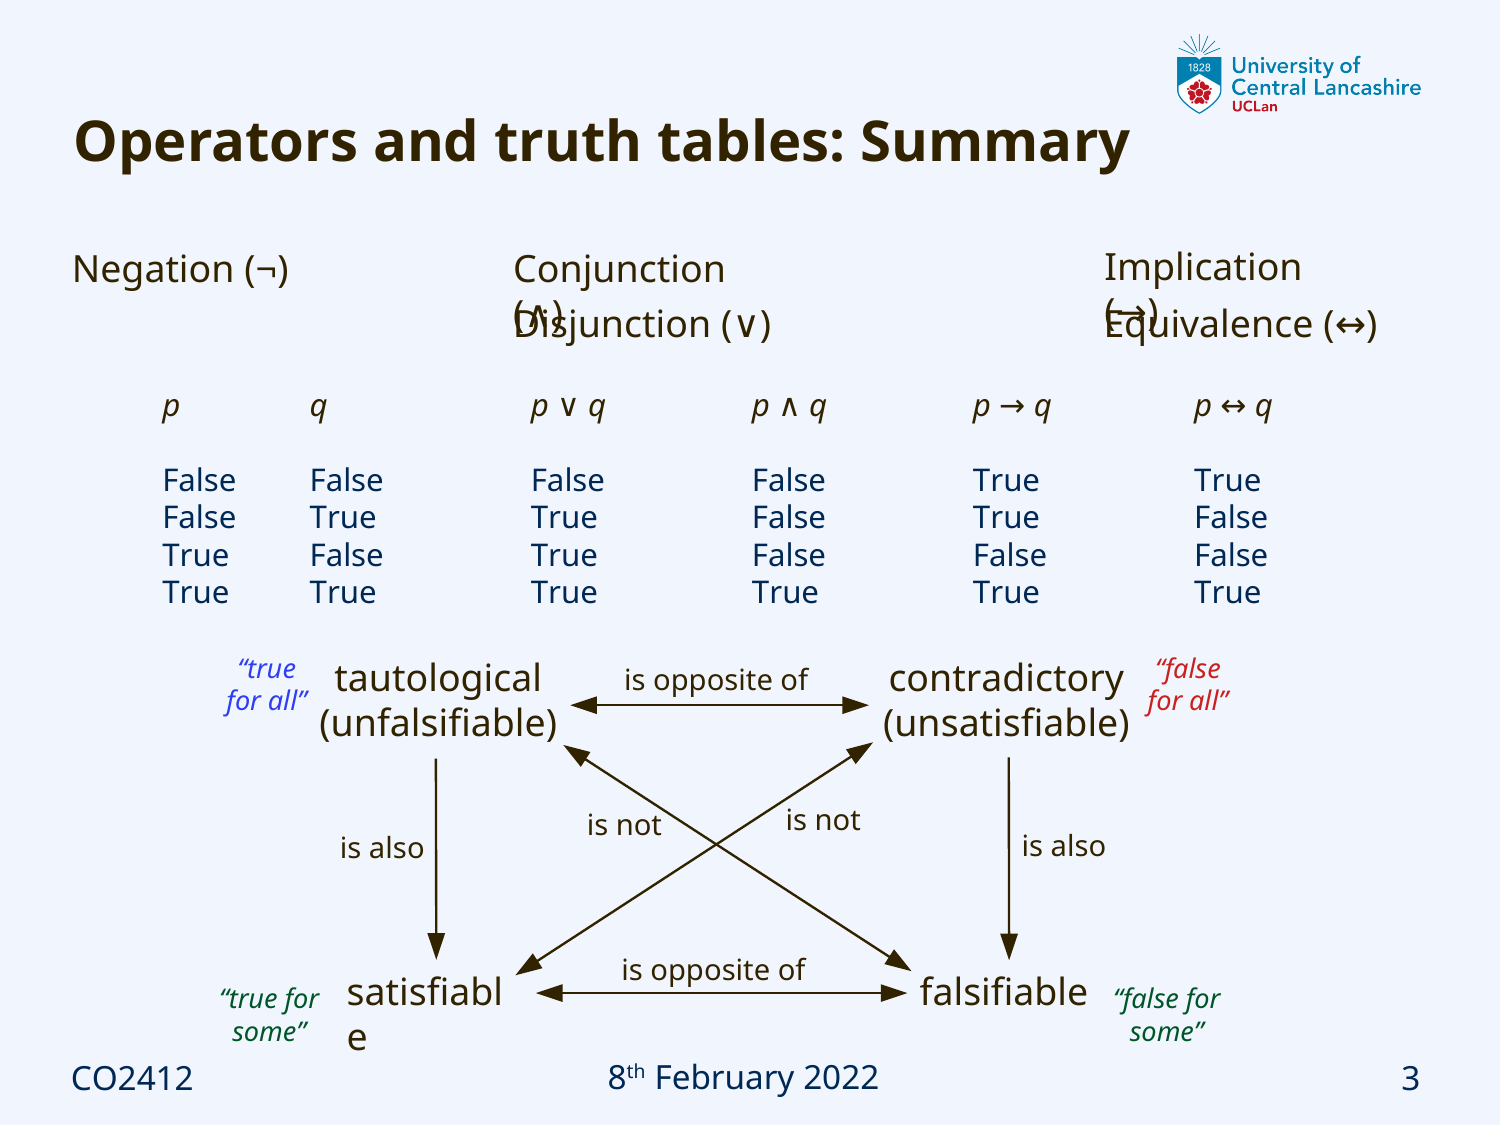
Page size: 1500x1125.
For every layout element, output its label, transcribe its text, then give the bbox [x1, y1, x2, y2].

text_box contradictory (unsatisfiable) [841, 646, 1172, 752]
text_box Negation (¬) [57, 237, 310, 298]
text_box Disjunction (∨) [498, 292, 800, 353]
text_box satisfiable [331, 960, 537, 1021]
text_box is not [752, 793, 894, 844]
title Operators and truth tables: Summary [58, 93, 1475, 186]
text_box “false for some” [1085, 974, 1249, 1055]
text_box is also [316, 821, 448, 872]
text_box “false for all” [1126, 643, 1250, 724]
picture [1177, 34, 1421, 93]
text_box “true for all” [205, 643, 328, 724]
text_box is not [553, 799, 695, 849]
text_box is opposite of [559, 654, 874, 704]
text_box Implication (→) [1089, 235, 1380, 296]
text_box Equivalence (↔) [1088, 292, 1396, 353]
text_box Conjunction (∧) [498, 237, 801, 298]
text_box “true for some” [187, 974, 351, 1055]
text_box is opposite of [556, 943, 871, 994]
text_box tautological (unfalsifiable) [273, 646, 604, 752]
text_box falsifiable [904, 960, 1110, 1021]
text_box p q p ∨ q p ∧ q p → q p ↔ q False False False False True True False True True False True False True False True False False False True True True True True True [147, 377, 1388, 618]
text_box is also [998, 820, 1130, 871]
